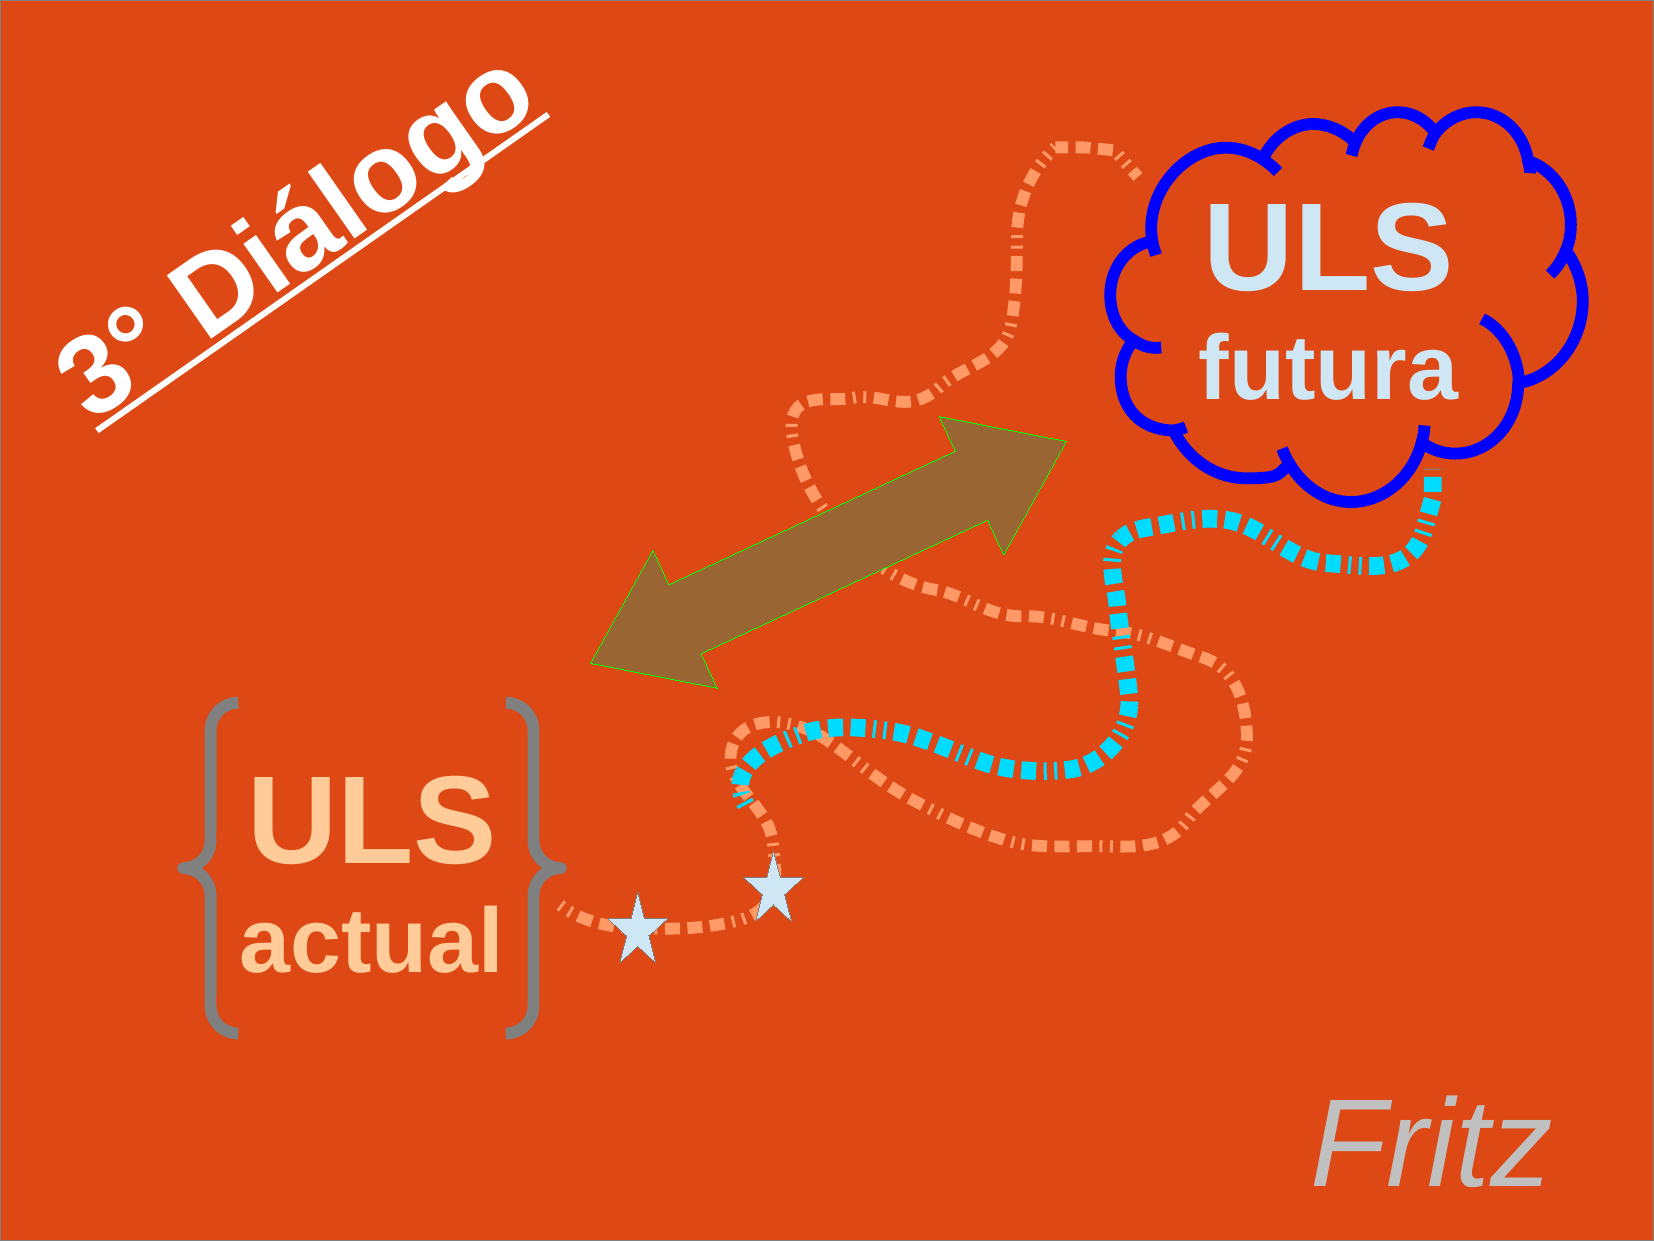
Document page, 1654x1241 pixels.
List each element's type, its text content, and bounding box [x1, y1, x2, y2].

text_box [0, 0, 446, 312]
title ULS futura [1117, 176, 1576, 420]
title Fritz [1191, 1040, 1654, 1241]
text_box [0, 0, 1654, 1241]
title ULS futura [1517, 176, 1630, 420]
title ULS futura [1027, 176, 1162, 420]
title 3° Diálogo [0, 0, 761, 567]
title ULS actual [70, 749, 674, 993]
